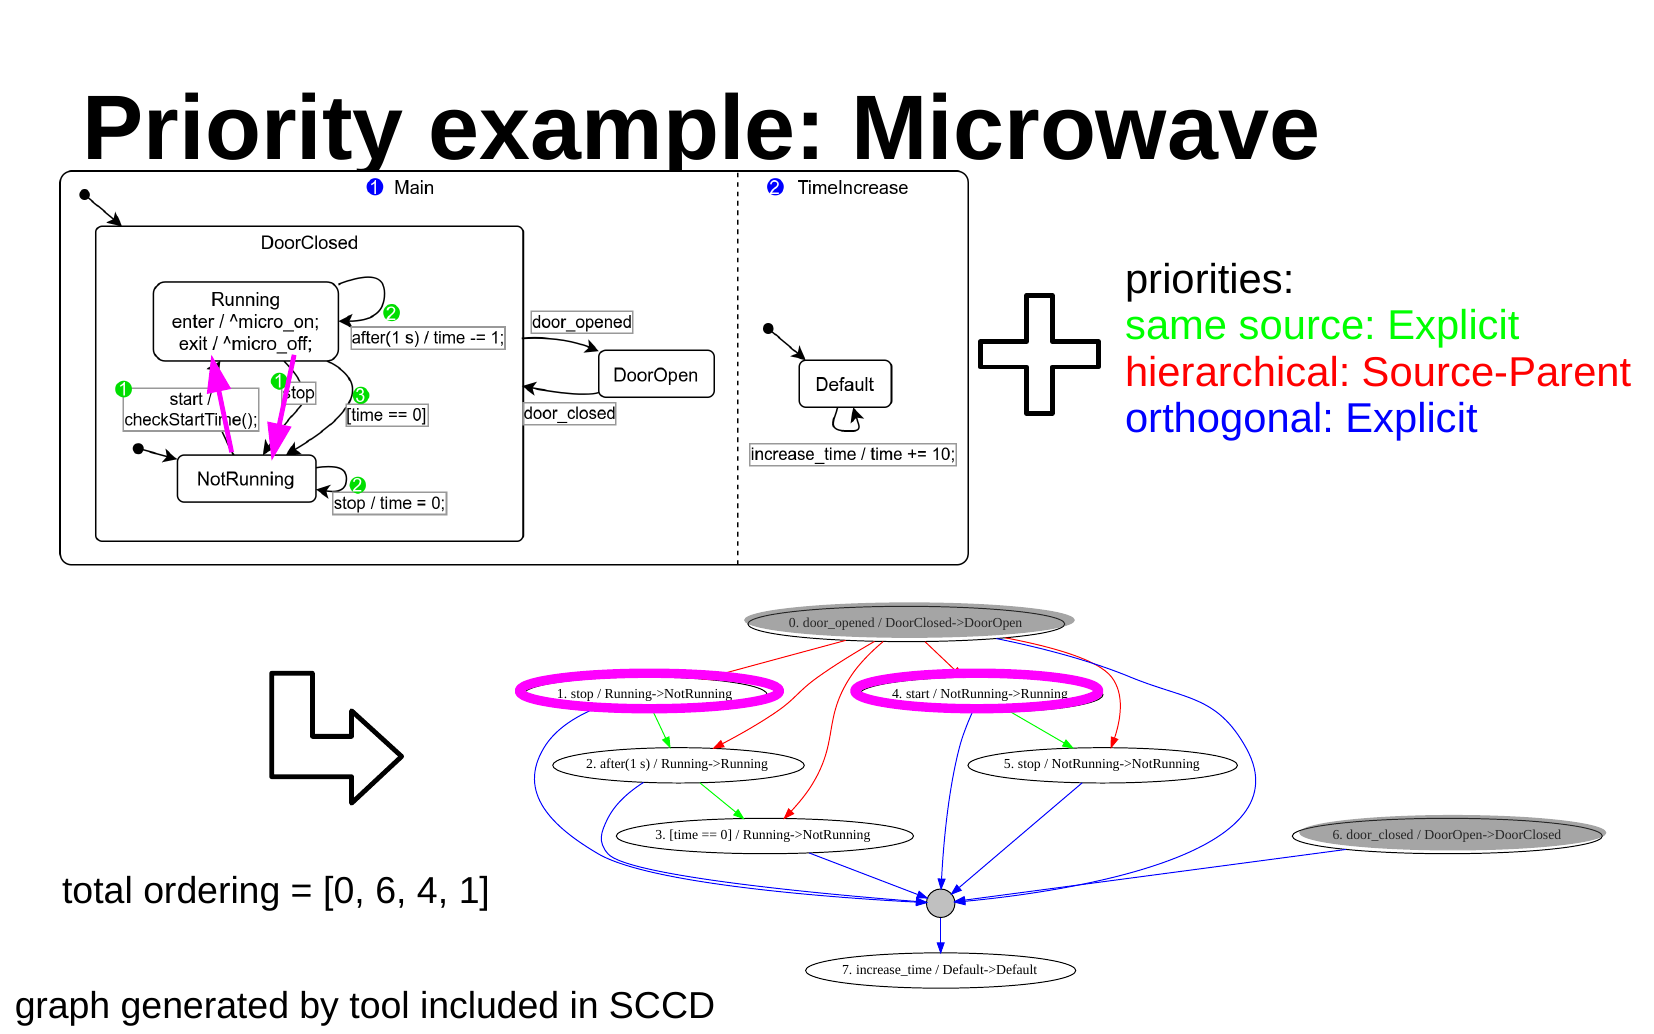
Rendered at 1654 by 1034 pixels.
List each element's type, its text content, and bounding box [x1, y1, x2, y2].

text_box priorities: same source: Explicit hierarchical: Source-Parent orthogonal: Explicit [1110, 248, 1654, 461]
text_box total ordering = [0, 6, 4, 1] [47, 862, 520, 962]
text_box [1299, 814, 1607, 851]
picture [519, 602, 1607, 993]
text_box graph generated by tool included in SCCD [0, 976, 1465, 1034]
title Priority example: Microwave [82, 41, 1571, 214]
text_box [744, 602, 1075, 638]
picture [528, 678, 771, 704]
text_box [271, 673, 402, 804]
picture [59, 170, 969, 567]
